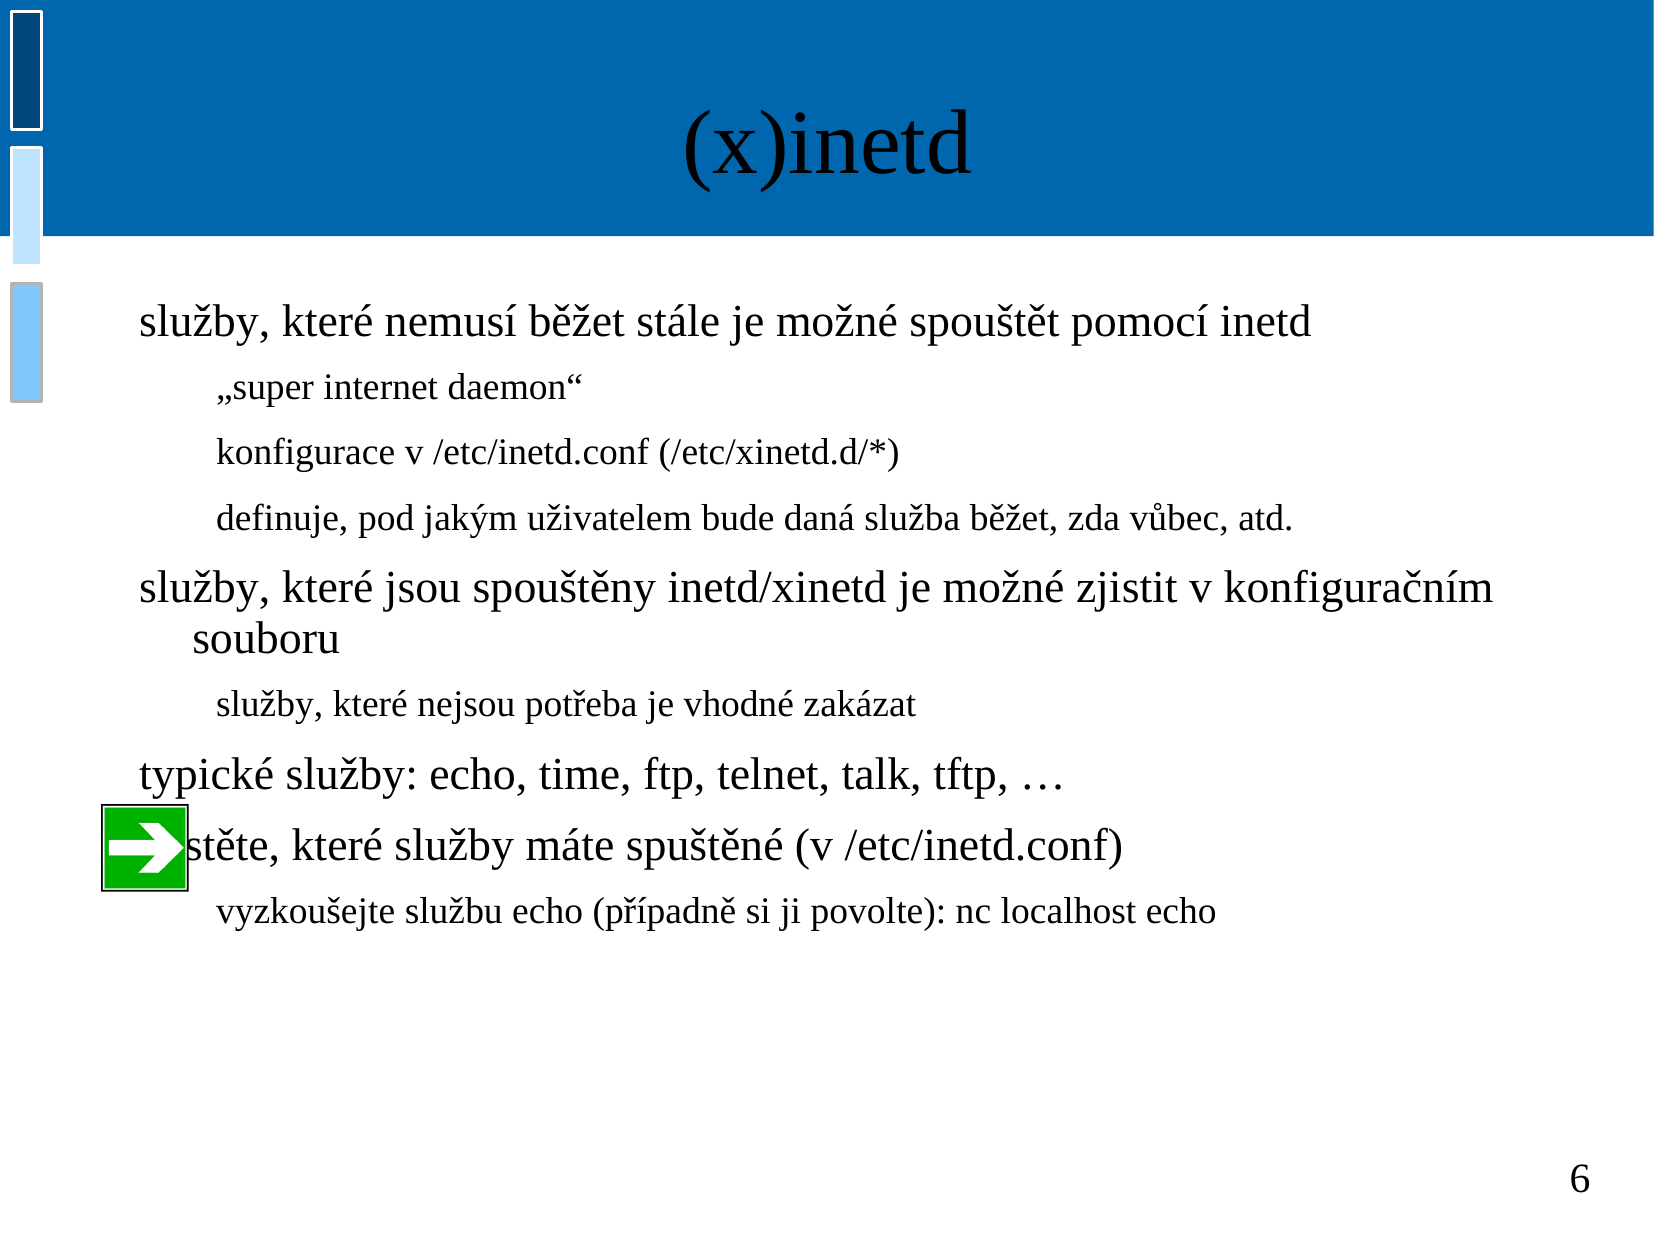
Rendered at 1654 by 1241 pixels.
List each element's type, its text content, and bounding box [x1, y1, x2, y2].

title (x)inetd [121, 49, 1534, 237]
picture [94, 797, 195, 899]
list služby, které nemusí běžet stále je možné spouštět pomocí inetd „super internet daemon“ konfigurace v /etc/inetd.conf (/etc/xinetd.d/*) definuje, pod jakým uživatelem bude daná služba běžet, zda vůbec, atd. služby, které jsou spouštěny inetd/xinetd je možné zjistit v konfiguračním souboru služby, které nejsou potřeba je vhodné zakázat typické služby: echo, time, ftp, telnet, talk, tftp, … zjistěte, které služby máte spuštěné (v /etc/inetd.conf) vyzkoušejte službu echo (případně si ji povolte): nc localhost echo [121, 295, 1534, 1127]
